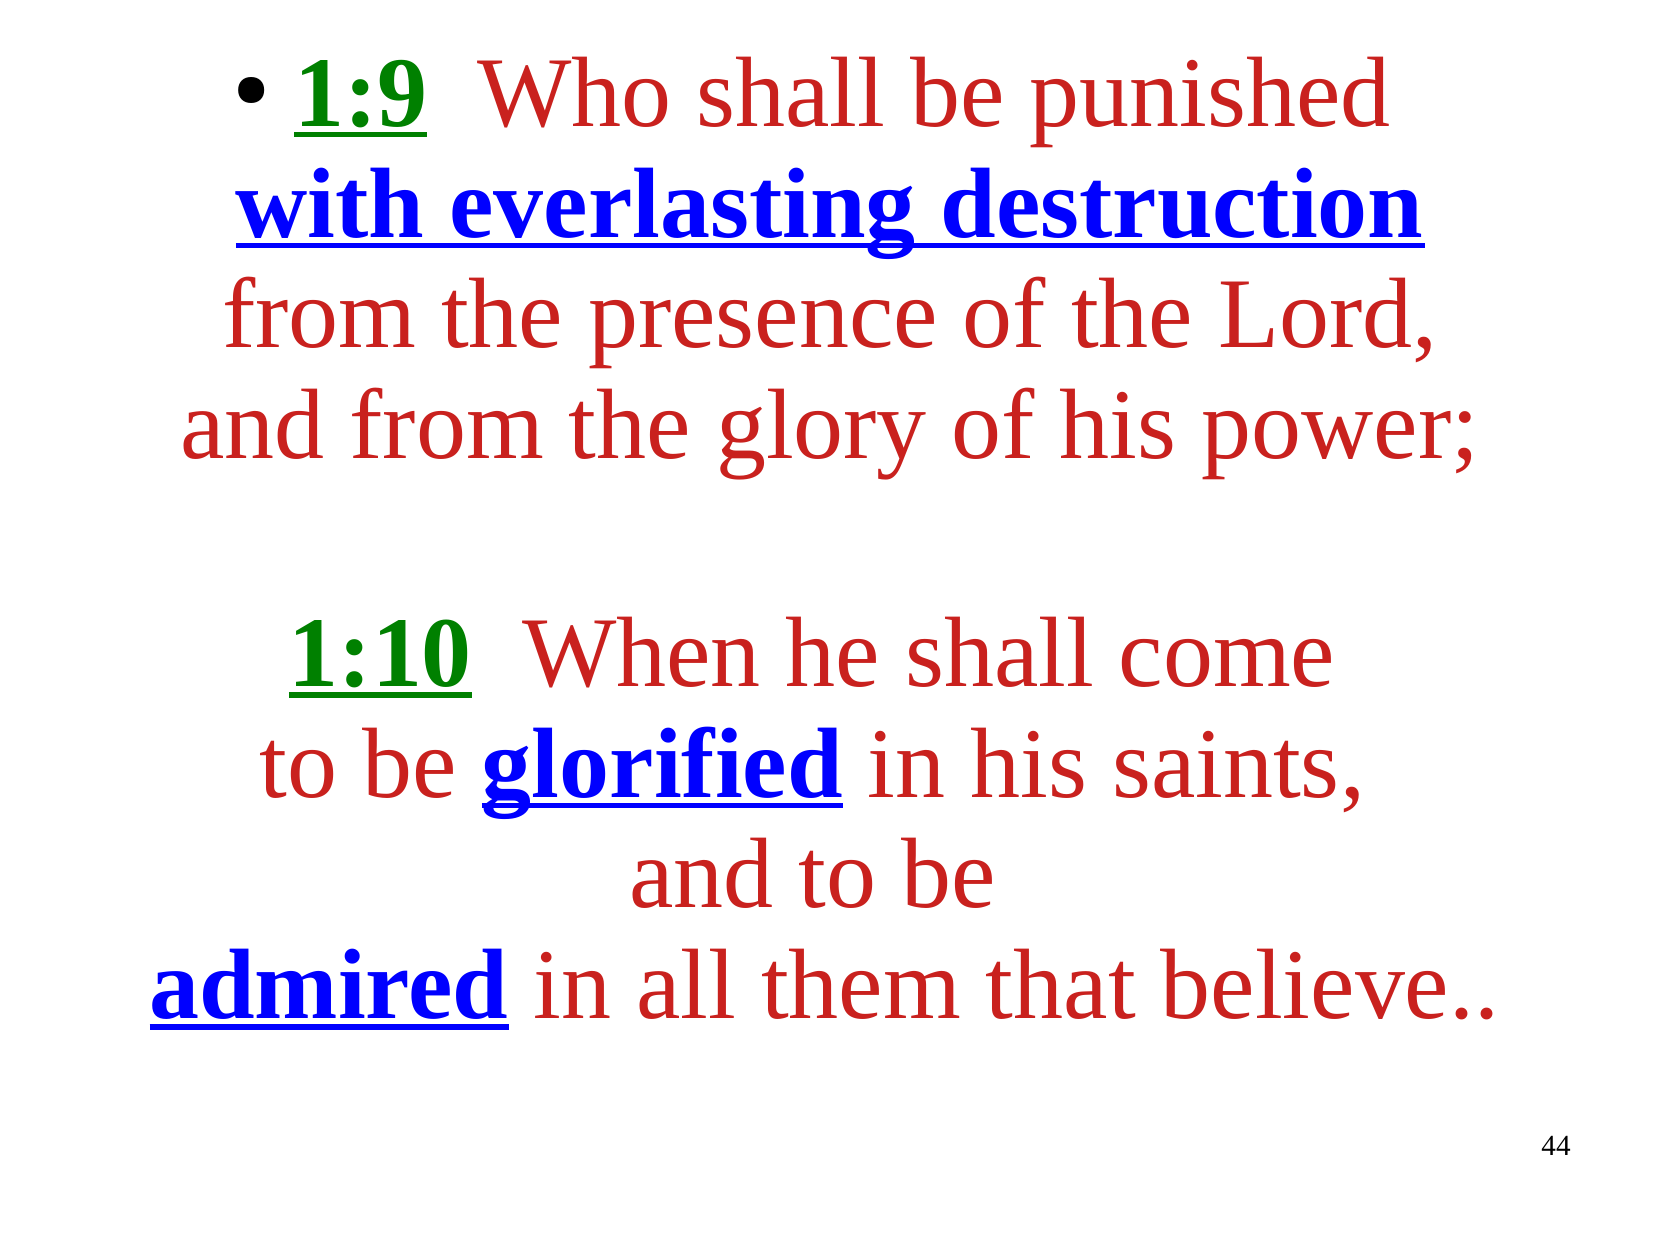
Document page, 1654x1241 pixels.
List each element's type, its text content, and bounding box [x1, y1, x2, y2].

list 1:9 Who shall be punished with everlasting destruction from the presence of the Lord, and from the glory of his power; 1:10 When he shall come to be glorified in his saints, and to be admired in all them that believe.. [37, 37, 1613, 1201]
